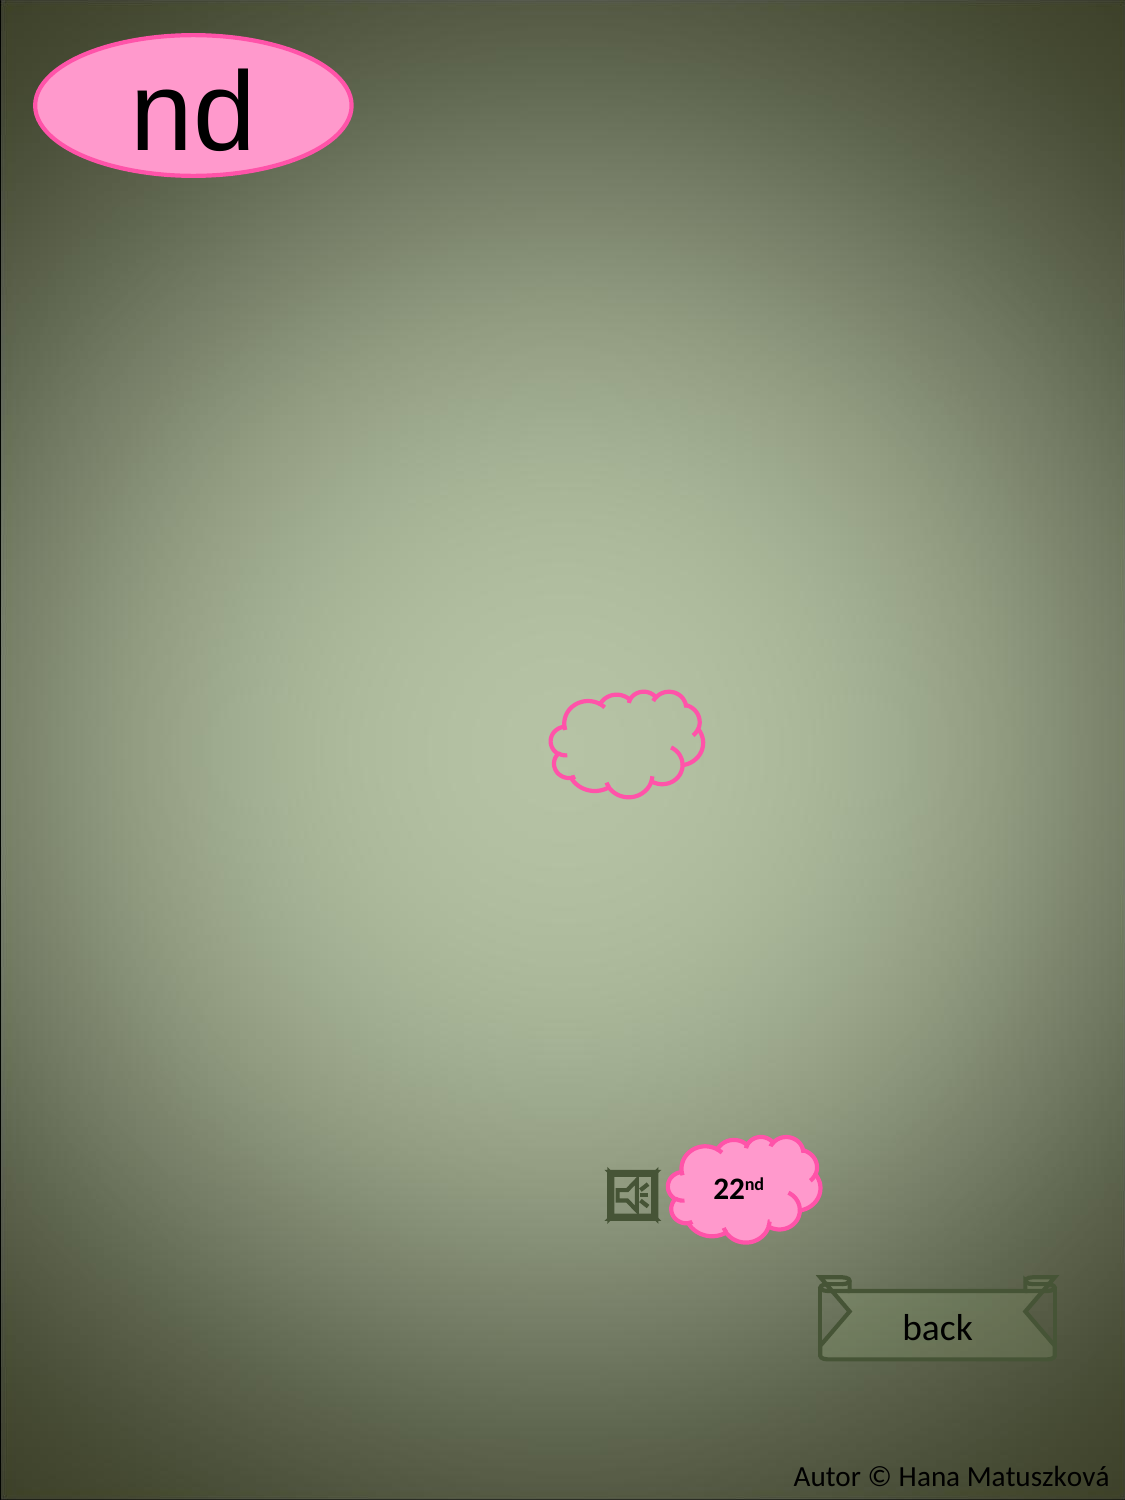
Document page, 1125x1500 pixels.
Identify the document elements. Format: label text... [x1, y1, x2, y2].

text_box back [820, 1277, 1055, 1360]
text_box nd [35, 35, 352, 176]
picture [0, 0, 1125, 1500]
text_box 22nd [667, 1136, 821, 1243]
text_box Autor © Hana Matuszková [778, 1449, 1125, 1500]
